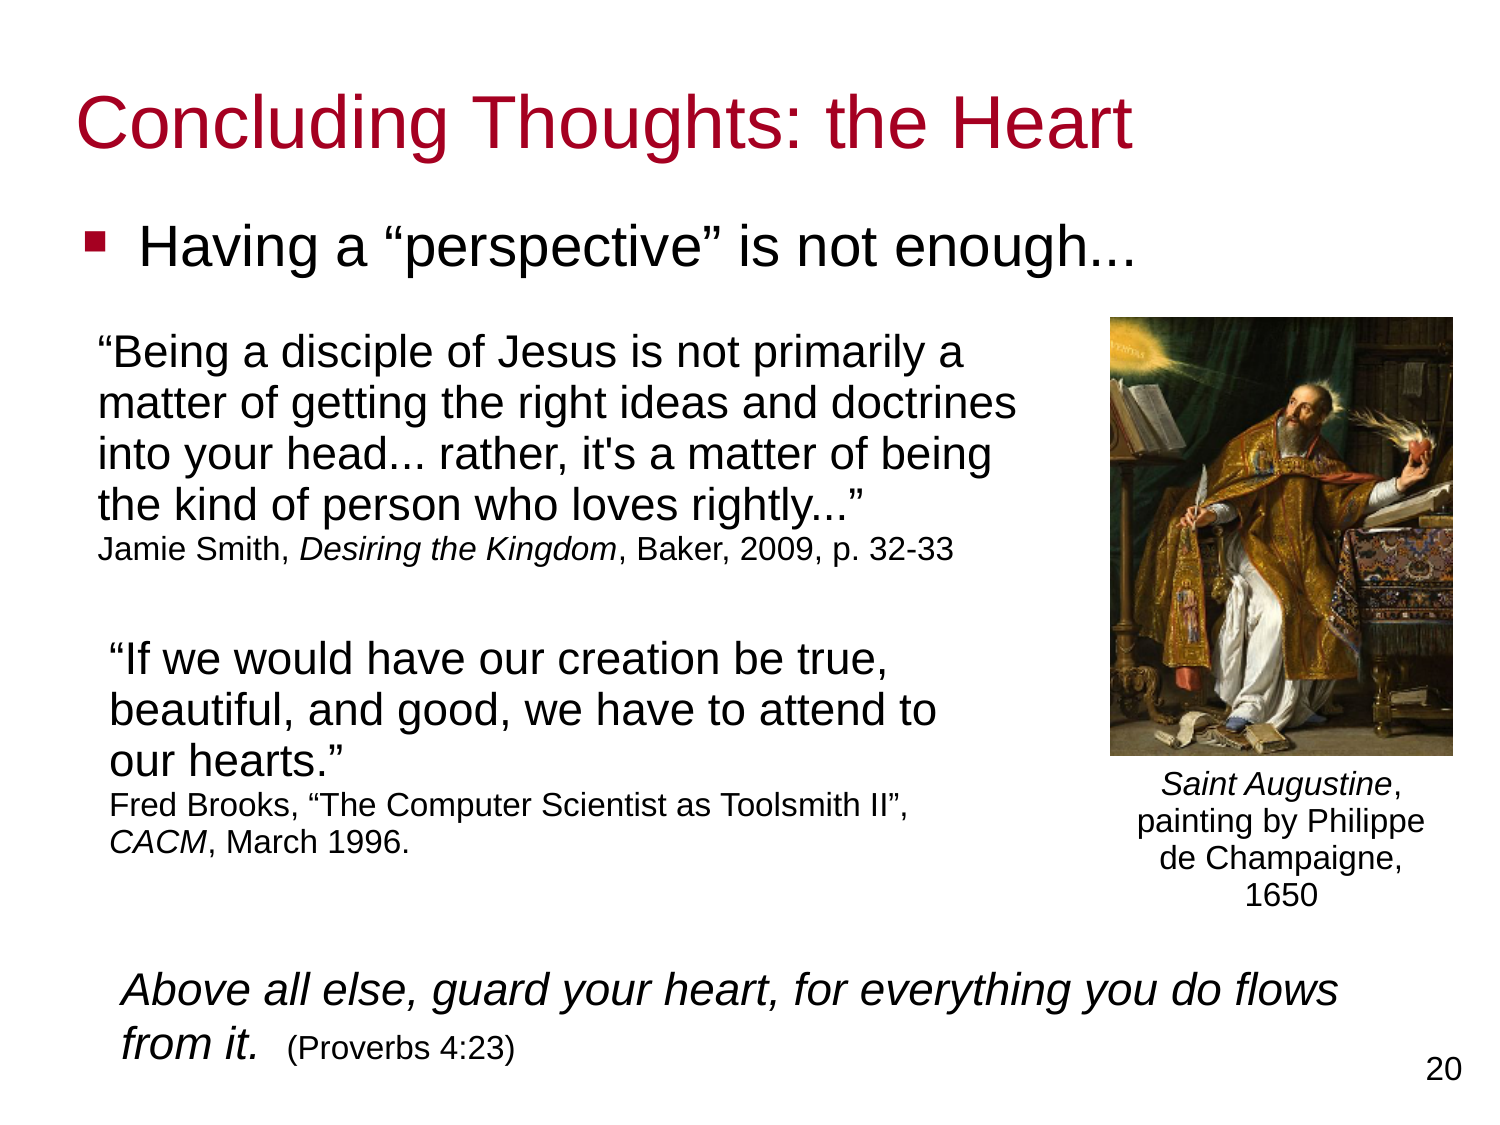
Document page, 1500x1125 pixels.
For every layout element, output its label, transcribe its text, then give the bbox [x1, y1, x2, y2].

text_box “Being a disciple of Jesus is not primarily a matter of getting the right ideas and doctrines into your head... rather, it's a matter of being the kind of person who loves rightly...” Jamie Smith, Desiring the Kingdom, Baker, 2009, p. 32-33 [82, 318, 1075, 576]
title Concluding Thoughts: the Heart [75, 27, 1426, 215]
text_box Above all else, guard your heart, for everything you do flows from it. (Proverbs 4:23) [106, 956, 1430, 1079]
text_box Saint Augustine, painting by Philippe de Champaigne, 1650 [1110, 758, 1453, 922]
picture [1110, 317, 1453, 756]
list Having a “perspective” is not enough... [67, 206, 1447, 308]
text_box “If we would have our creation be true, beautiful, and good, we have to attend to our hearts.” Fred Brooks, “The Computer Scientist as Toolsmith II”, CACM, March 1996. [94, 625, 1028, 869]
